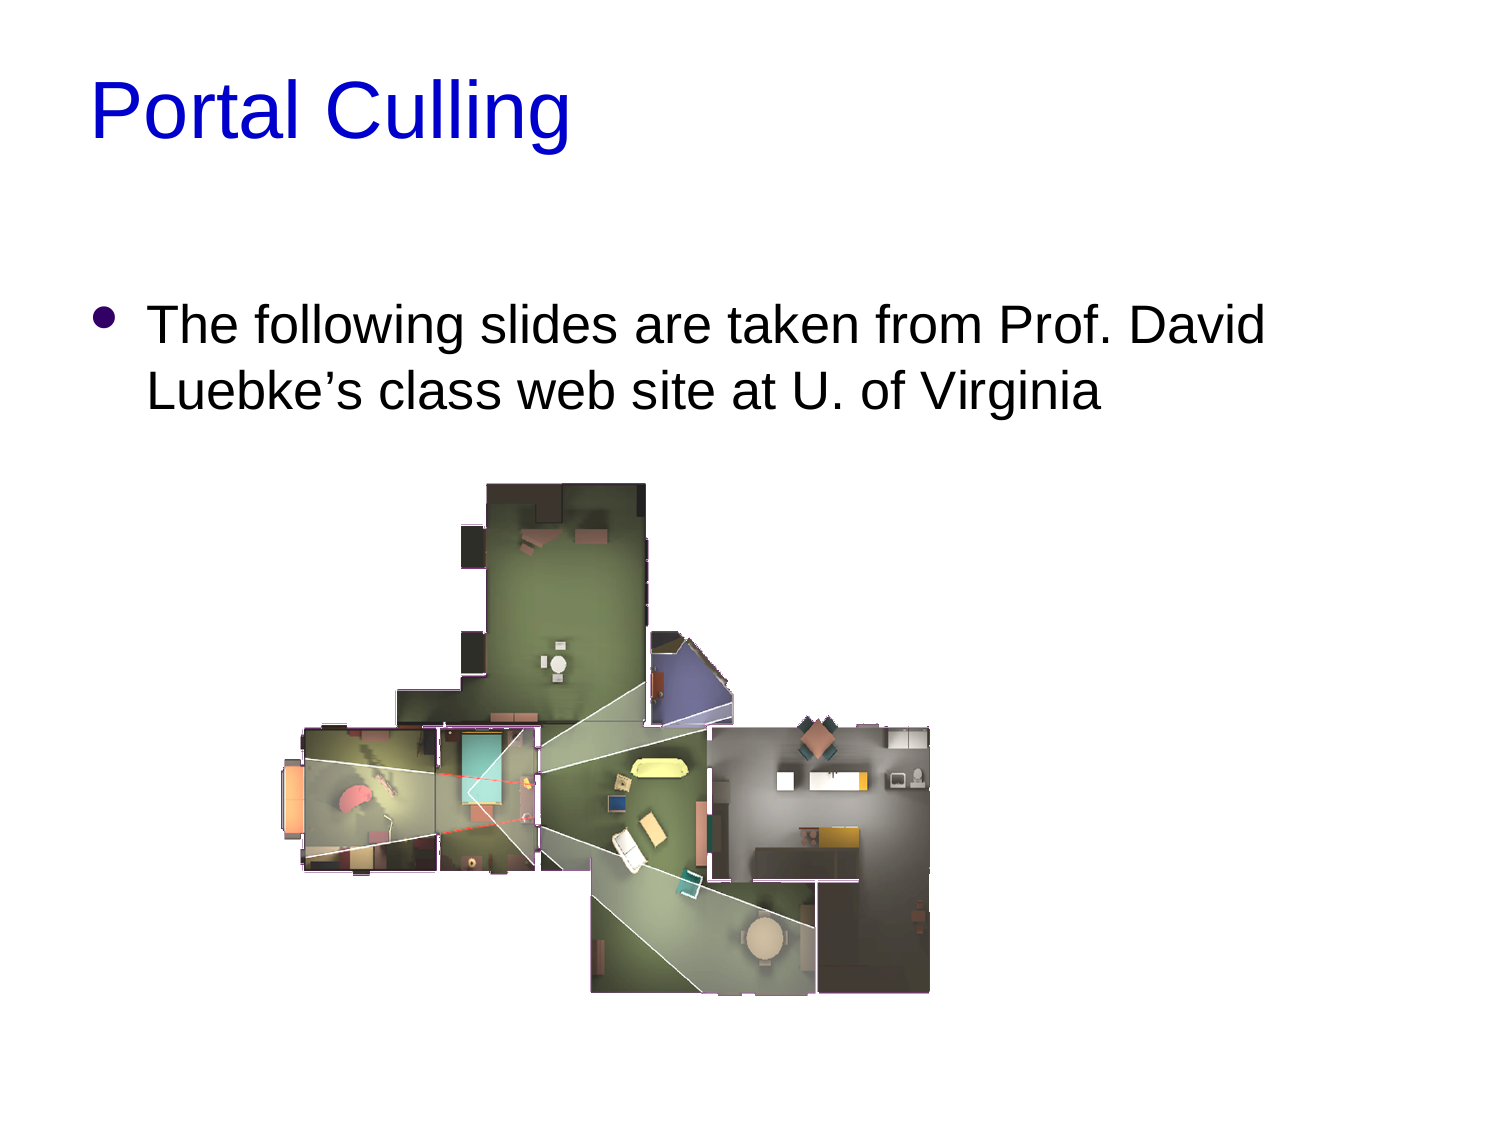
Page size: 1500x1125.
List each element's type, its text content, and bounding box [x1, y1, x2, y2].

picture [275, 474, 938, 1005]
list The following slides are taken from Prof. David Luebke’s class web site at U. of Virginia [75, 282, 1413, 513]
title Portal Culling [74, 20, 1313, 163]
